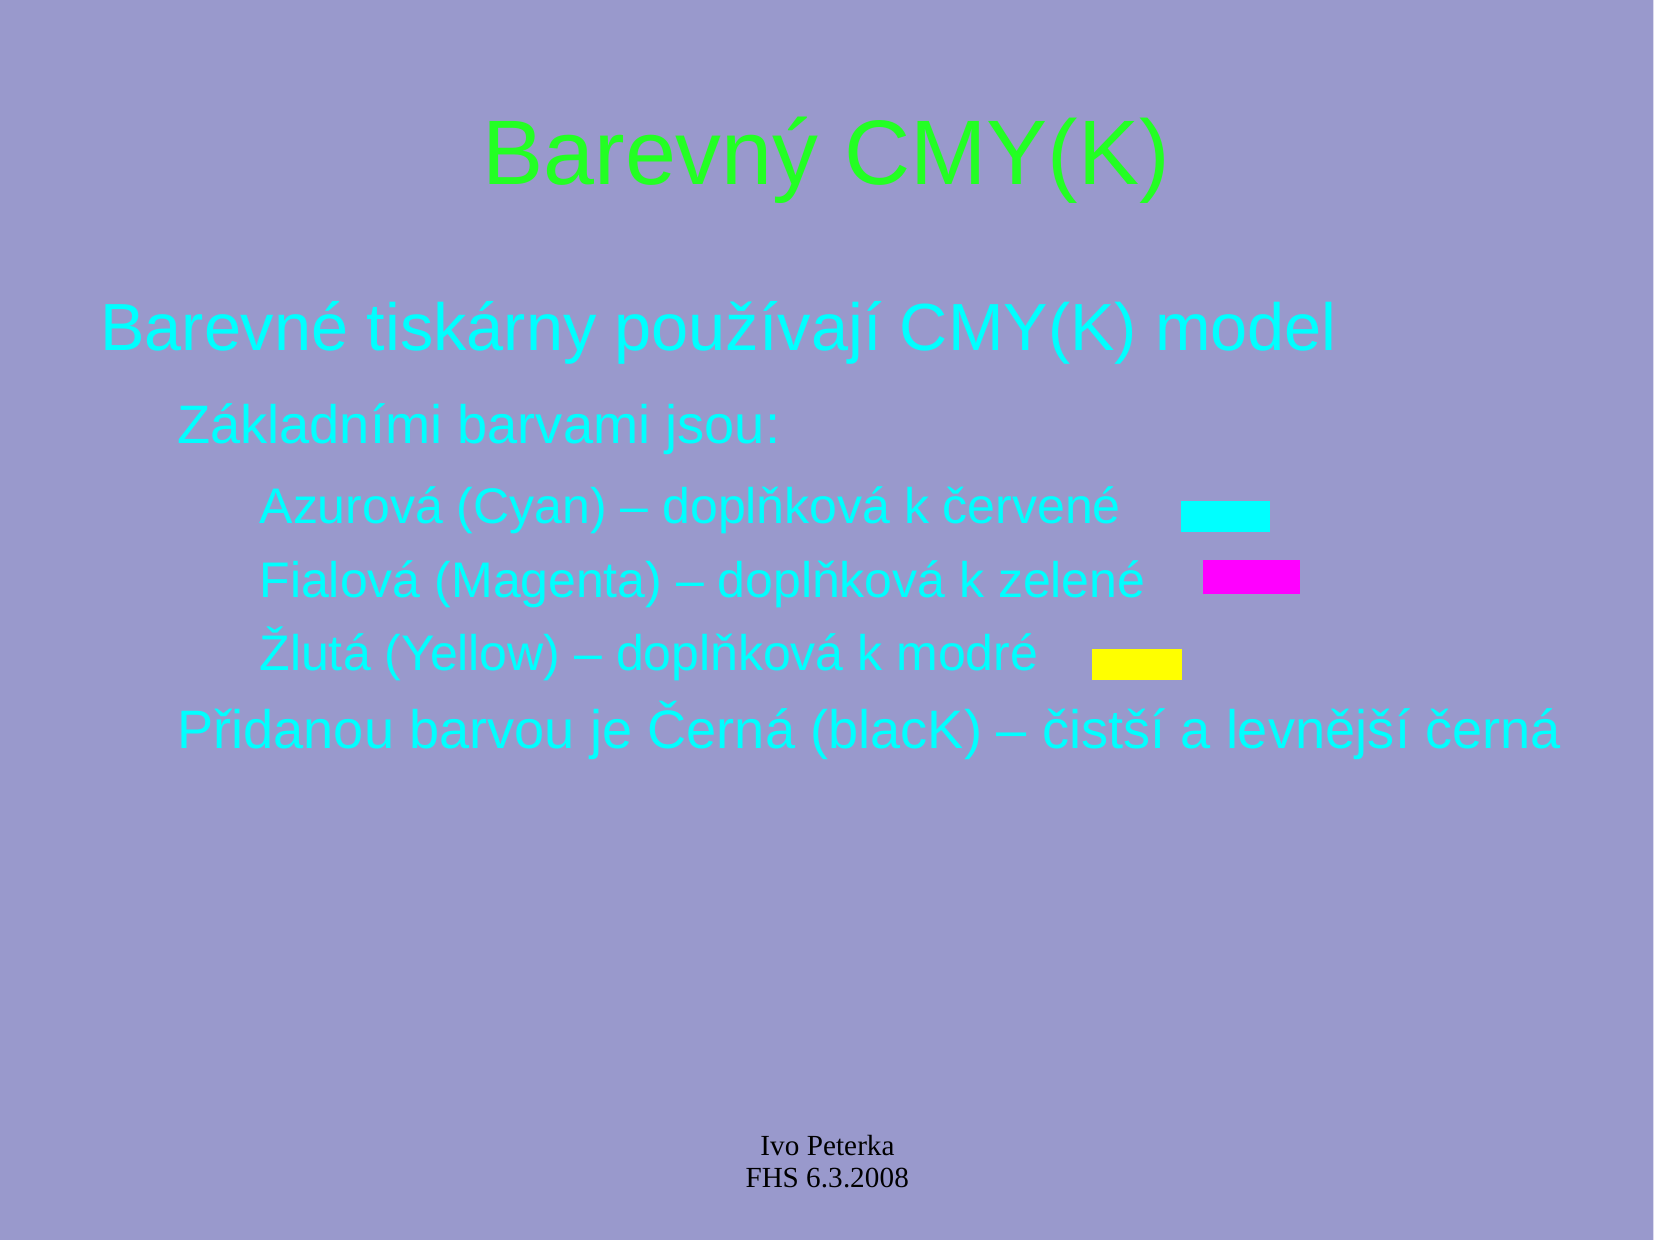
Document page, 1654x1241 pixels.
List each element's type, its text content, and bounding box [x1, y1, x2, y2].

picture [1203, 560, 1300, 594]
picture [1092, 649, 1182, 680]
picture [1181, 501, 1270, 532]
list Barevné tiskárny používají CMY(K) model Základními barvami jsou: Azurová (Cyan) – doplňková k červené Fialová (Magenta) – doplňková k zelené Žlutá (Yellow) – doplňková k modré Přidanou barvou je Černá (blacK) – čistší a levnější černá [82, 290, 1571, 1094]
title Barevný CMY(K) [82, 56, 1571, 250]
